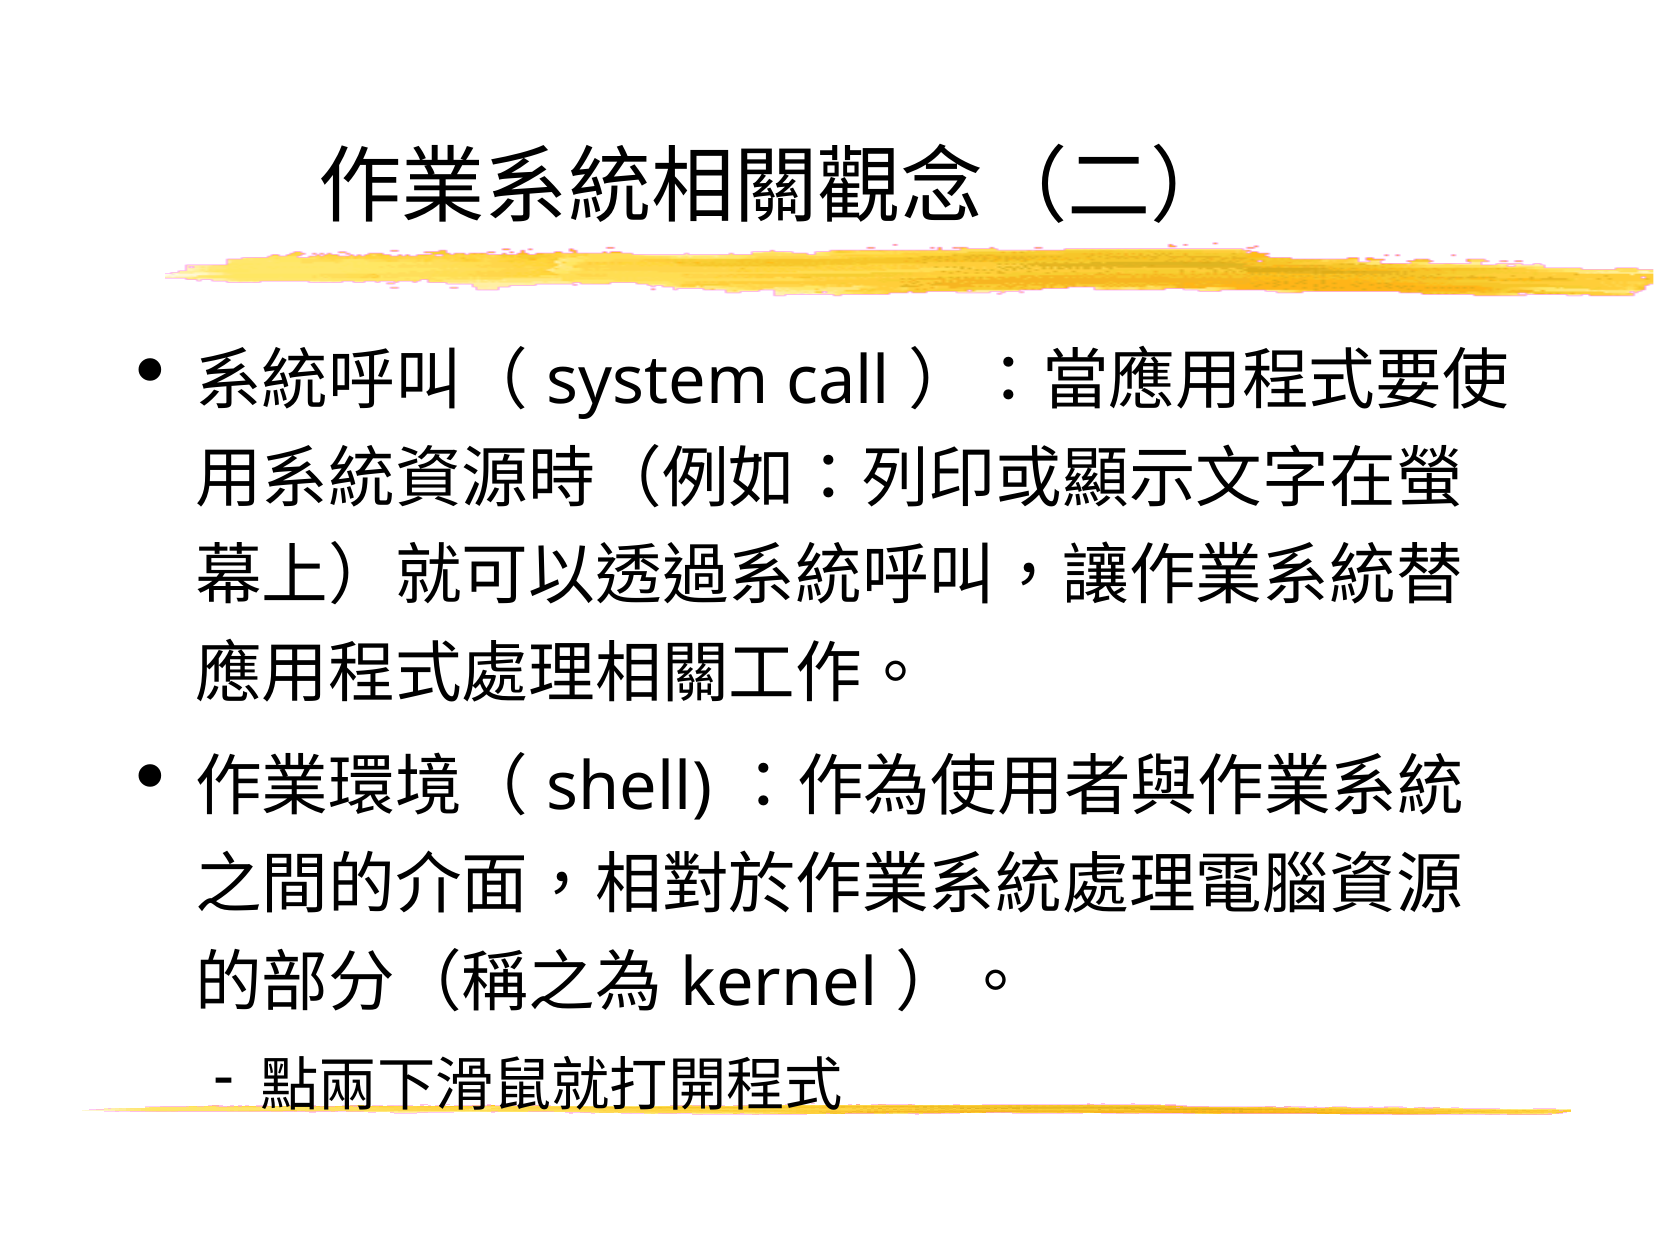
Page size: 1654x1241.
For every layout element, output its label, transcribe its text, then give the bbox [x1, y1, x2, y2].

title 作業系統相關觀念（二） [73, 41, 1479, 249]
picture [165, 237, 1654, 308]
picture [82, 1102, 124, 1117]
list 系統呼叫（system call）：當應用程式要使用系統資源時（例如：列印或顯示文字在螢幕上）就可以透過系統呼叫，讓作業系統替應用程式處理相關工作。 作業環境（shell)：作為使用者與作業系統之間的介面，相對於作業系統處理電腦資源的部分（稱之為kernel）。 點兩下滑鼠就打開程式 [124, 316, 1530, 1134]
picture [1530, 1102, 1571, 1117]
